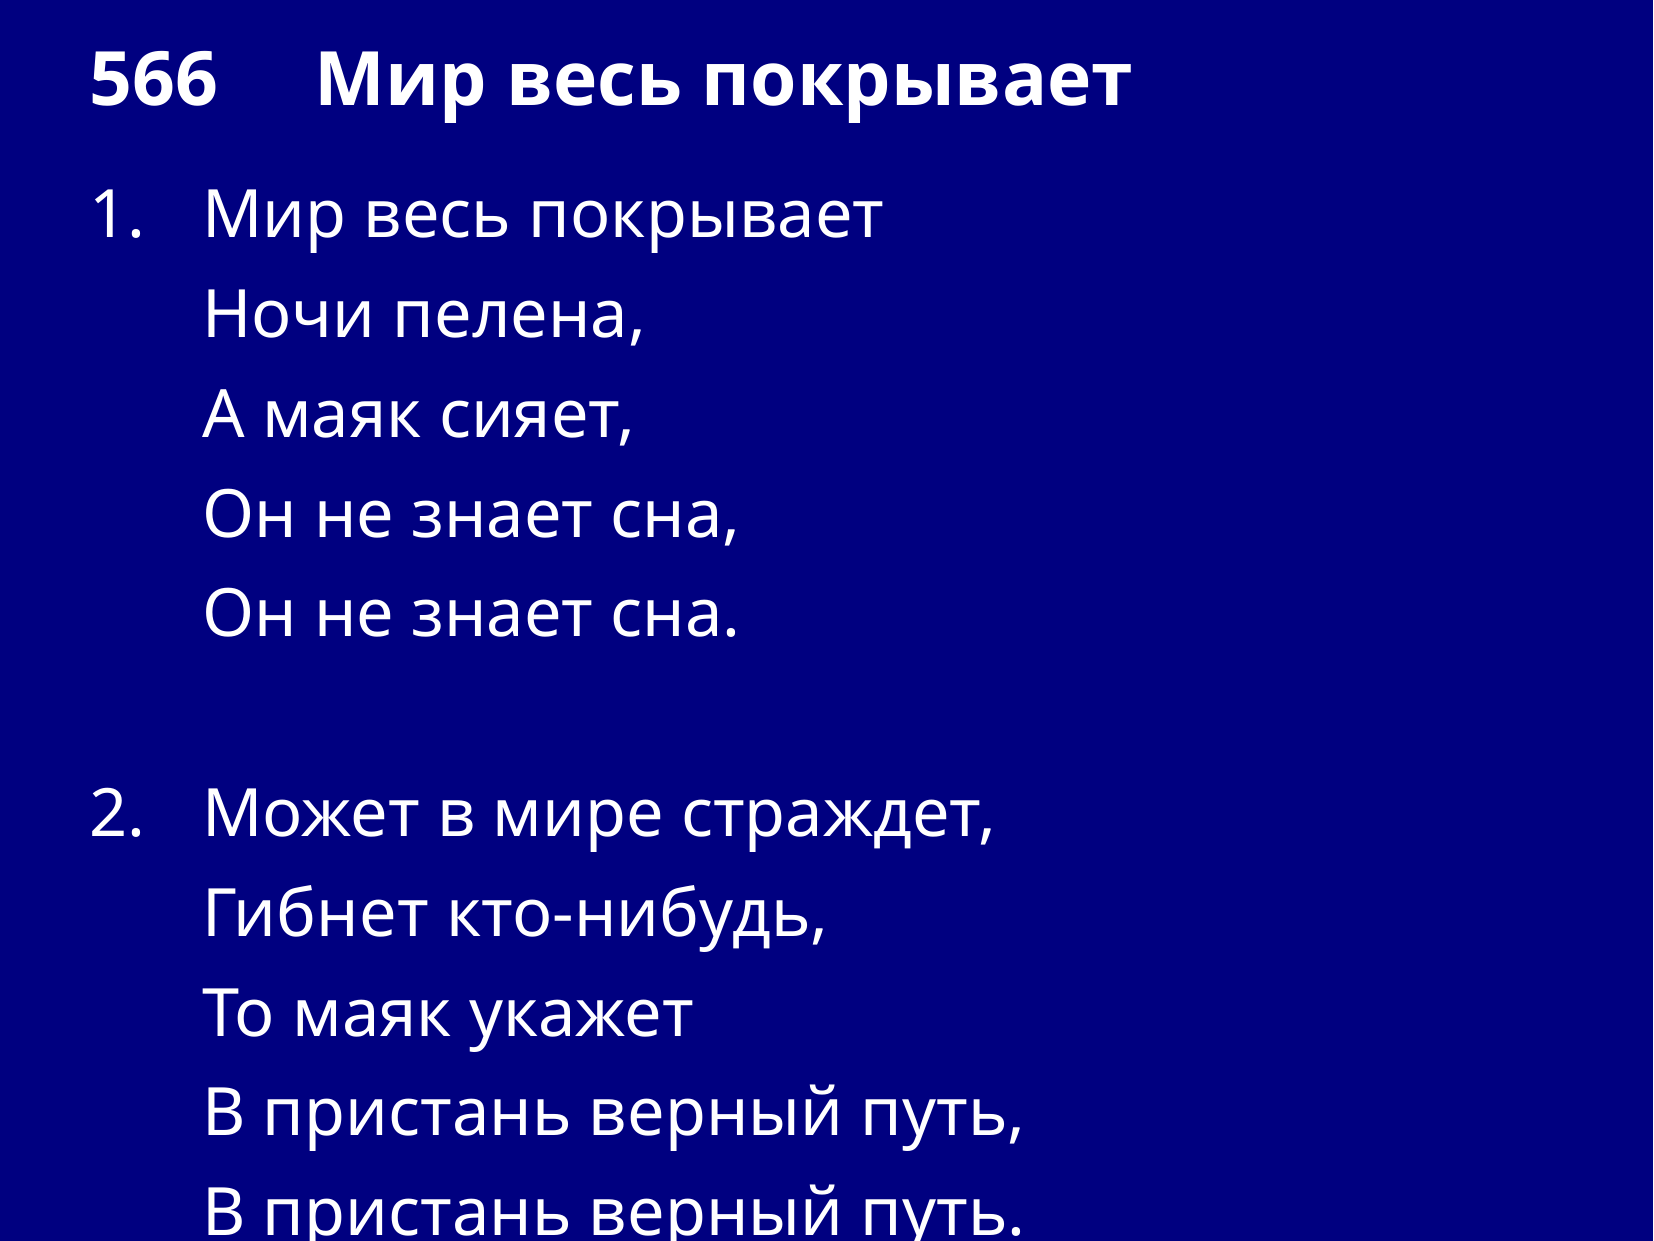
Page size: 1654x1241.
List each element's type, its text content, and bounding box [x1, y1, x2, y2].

text_box 566 Мир весь покрывает [75, 18, 1576, 131]
text_box 1. Мир весь покрывает Ночи пелена, А маяк сияет, Он не знает сна, Он не знает сна. 2. Может в мире страждет, Гибнет кто-нибудь, То маяк укажет В пристань верный путь, В пристань верный путь. [75, 150, 1576, 1163]
